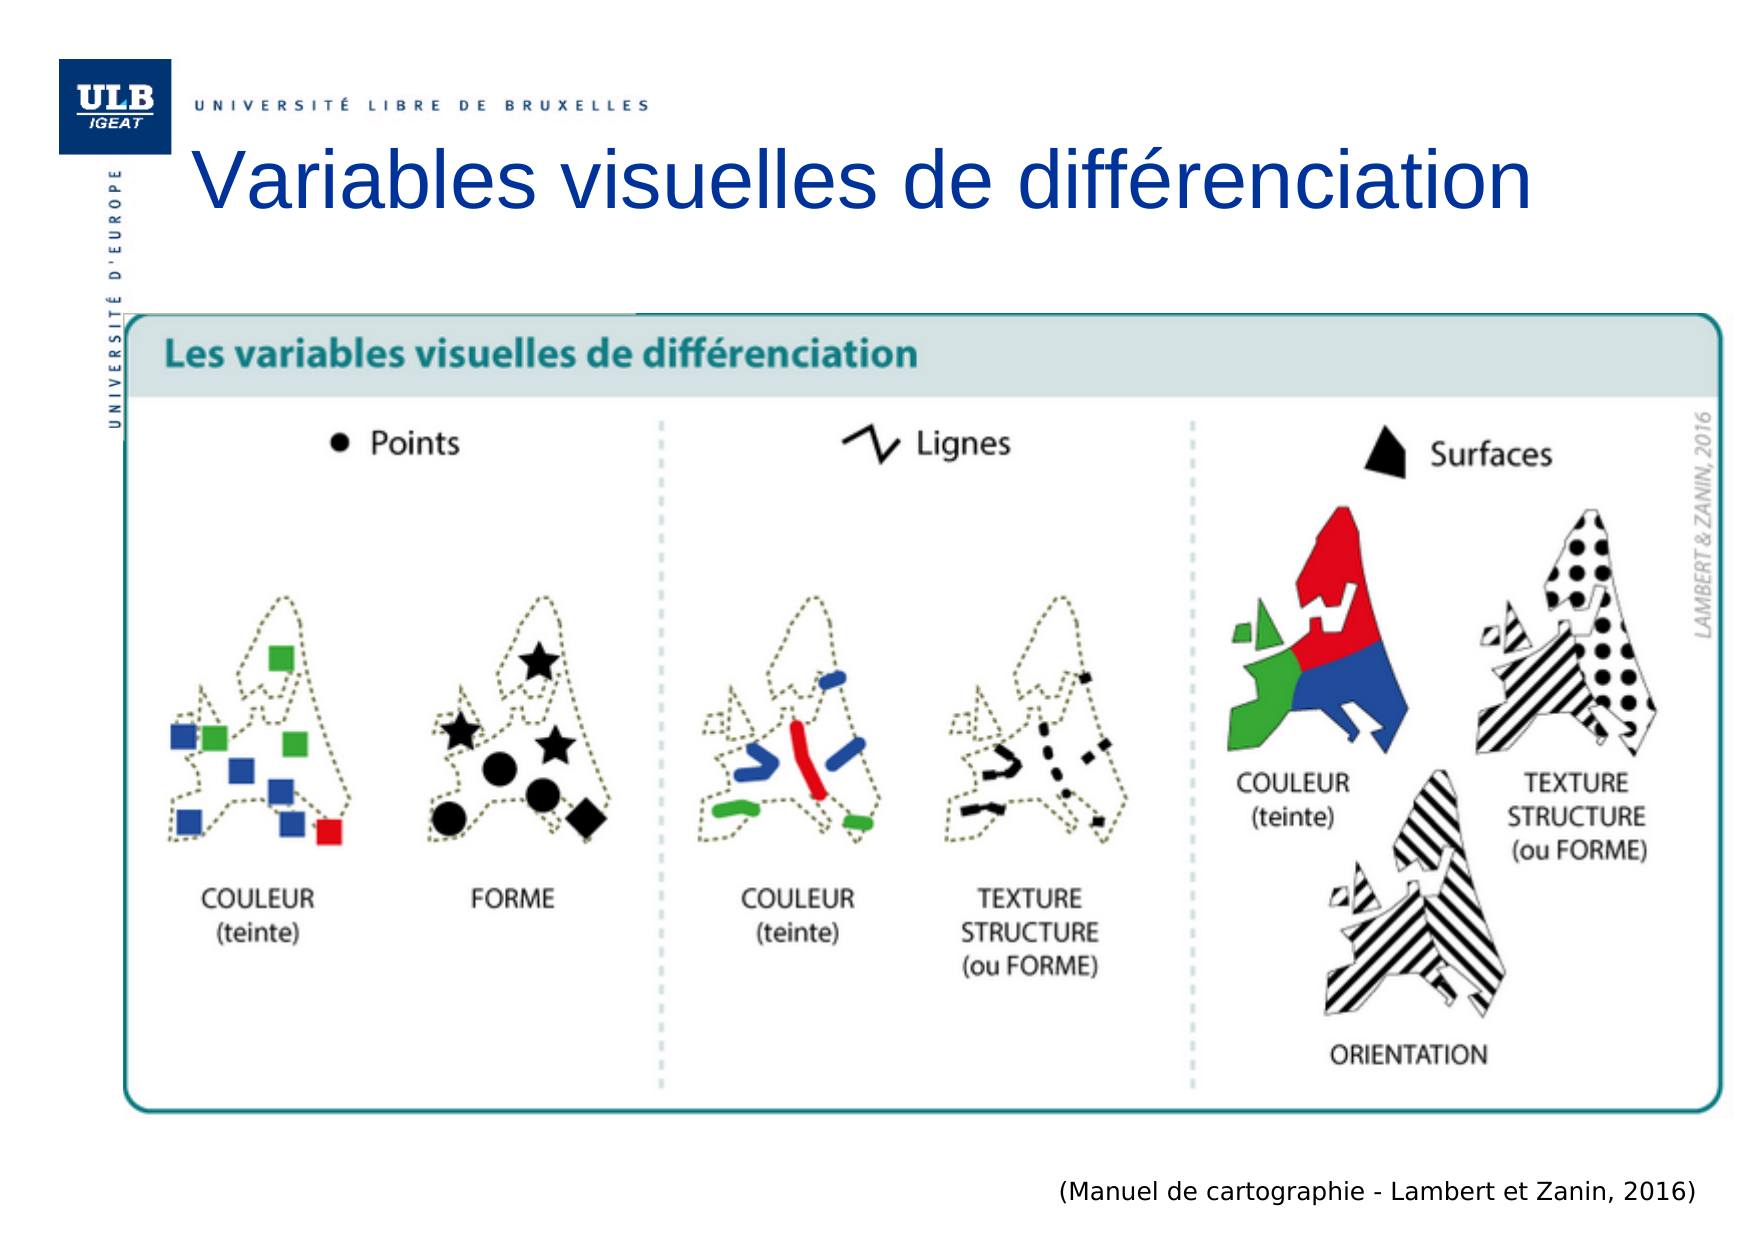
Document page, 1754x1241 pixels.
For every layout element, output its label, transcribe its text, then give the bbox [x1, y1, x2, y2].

text_box (Manuel de cartographie - Lambert et Zanin, 2016) [1035, 1169, 1713, 1214]
title Variables visuelles de différenciation [132, 98, 1595, 271]
picture [59, 59, 1735, 1182]
